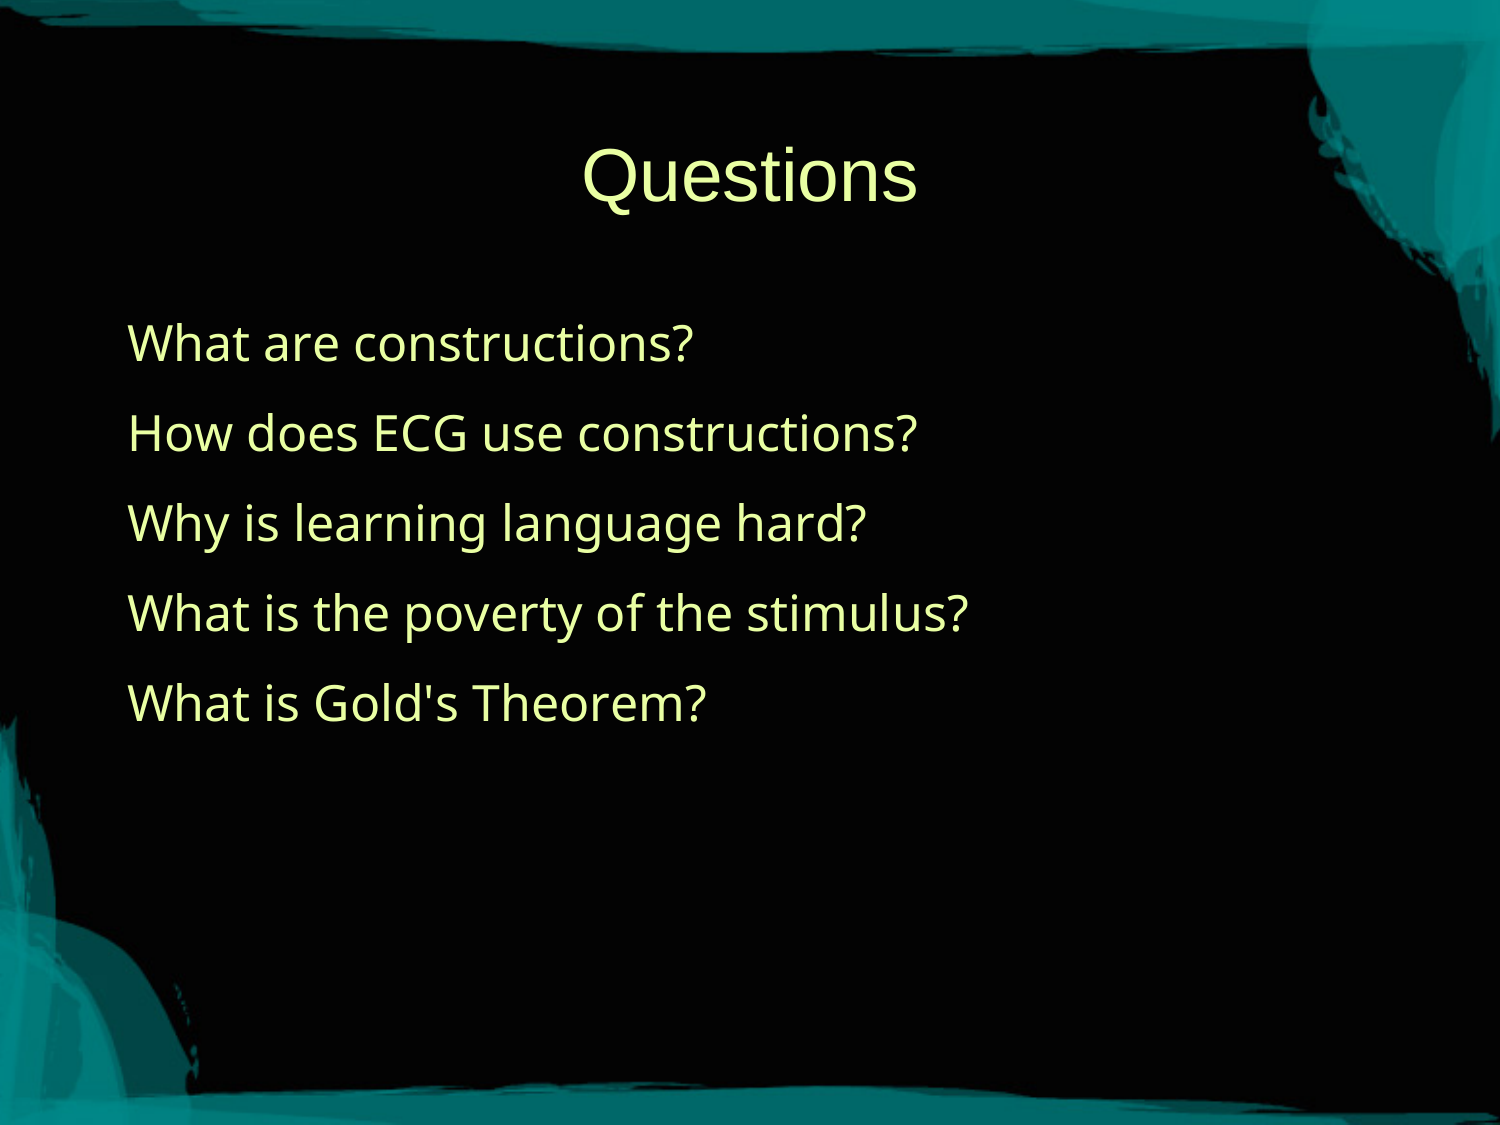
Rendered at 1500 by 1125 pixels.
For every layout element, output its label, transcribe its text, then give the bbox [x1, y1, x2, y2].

title Questions [112, 87, 1388, 263]
picture [0, 0, 1500, 1125]
list What are constructions? How does ECG use constructions? Why is learning language hard? What is the poverty of the stimulus? What is Gold's Theorem? [112, 299, 1388, 1000]
